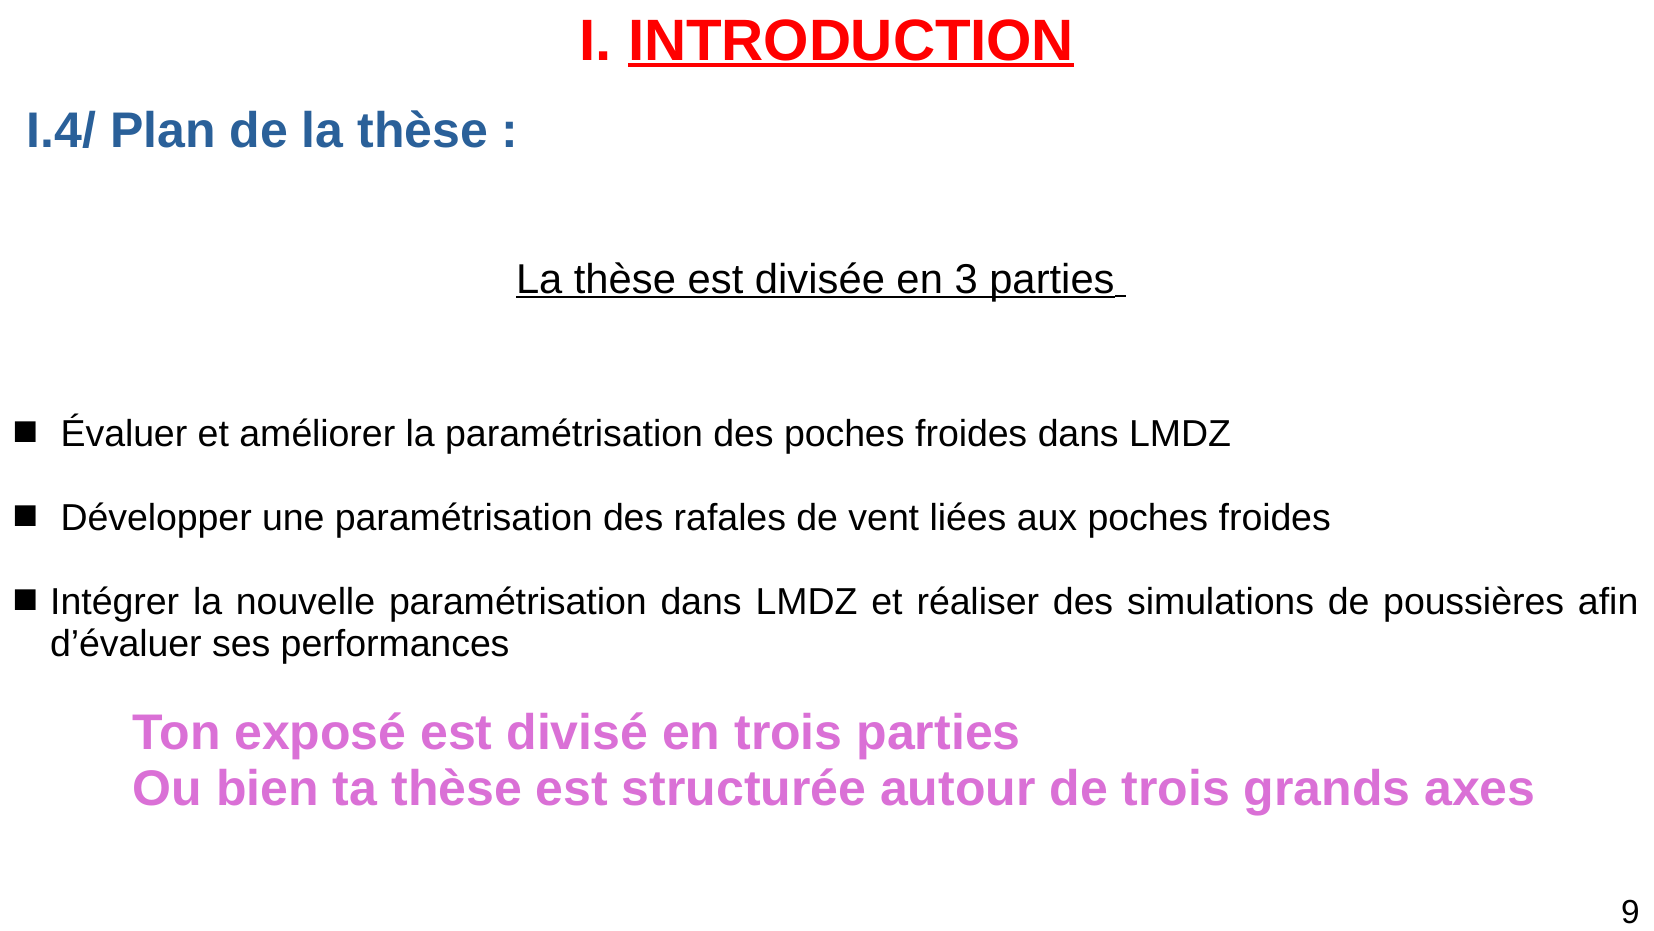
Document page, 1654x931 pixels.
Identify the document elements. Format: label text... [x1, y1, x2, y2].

text_box Évaluer et améliorer la paramétrisation des poches froides dans LMDZ Développer une paramétrisation des rafales de vent liées aux poches froides Intégrer la nouvelle paramétrisation dans LMDZ et réaliser des simulations de poussières afin d’évaluer ses performances [0, 321, 1654, 756]
text_box I.4/ Plan de la thèse : [11, 94, 1371, 178]
text_box La thèse est divisée en 3 parties [0, 248, 1654, 319]
text_box Ton exposé est divisé en trois parties Ou bien ta thèse est structurée autour de trois grands axes [118, 696, 1551, 824]
text_box I. INTRODUCTION [0, 0, 1654, 80]
text_box 9 [1606, 885, 1654, 931]
